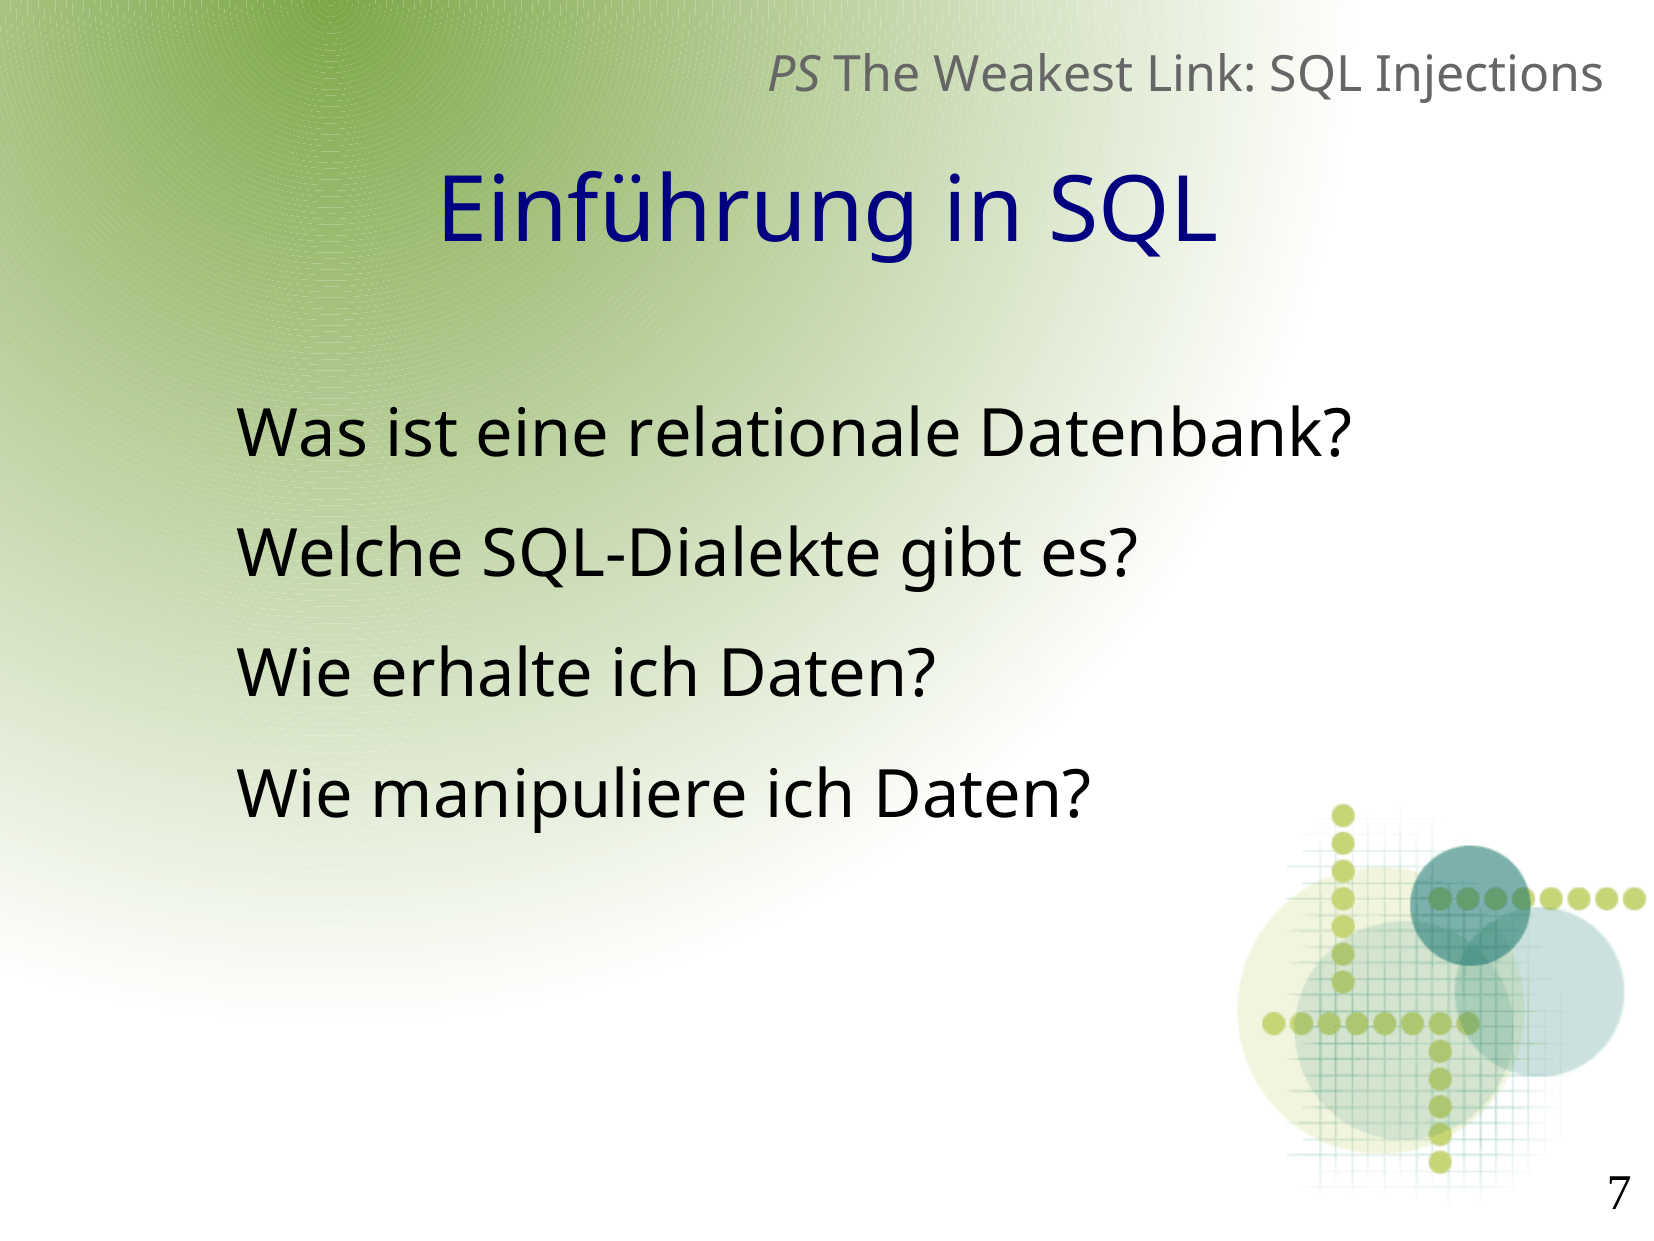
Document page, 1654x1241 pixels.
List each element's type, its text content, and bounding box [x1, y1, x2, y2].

picture [1224, 792, 1654, 1211]
title Einführung in SQL [121, 102, 1534, 311]
list Was ist eine relationale Datenbank? Welche SQL-Dialekte gibt es? Wie erhalte ich Daten? Wie manipuliere ich Daten? [219, 384, 1500, 1133]
